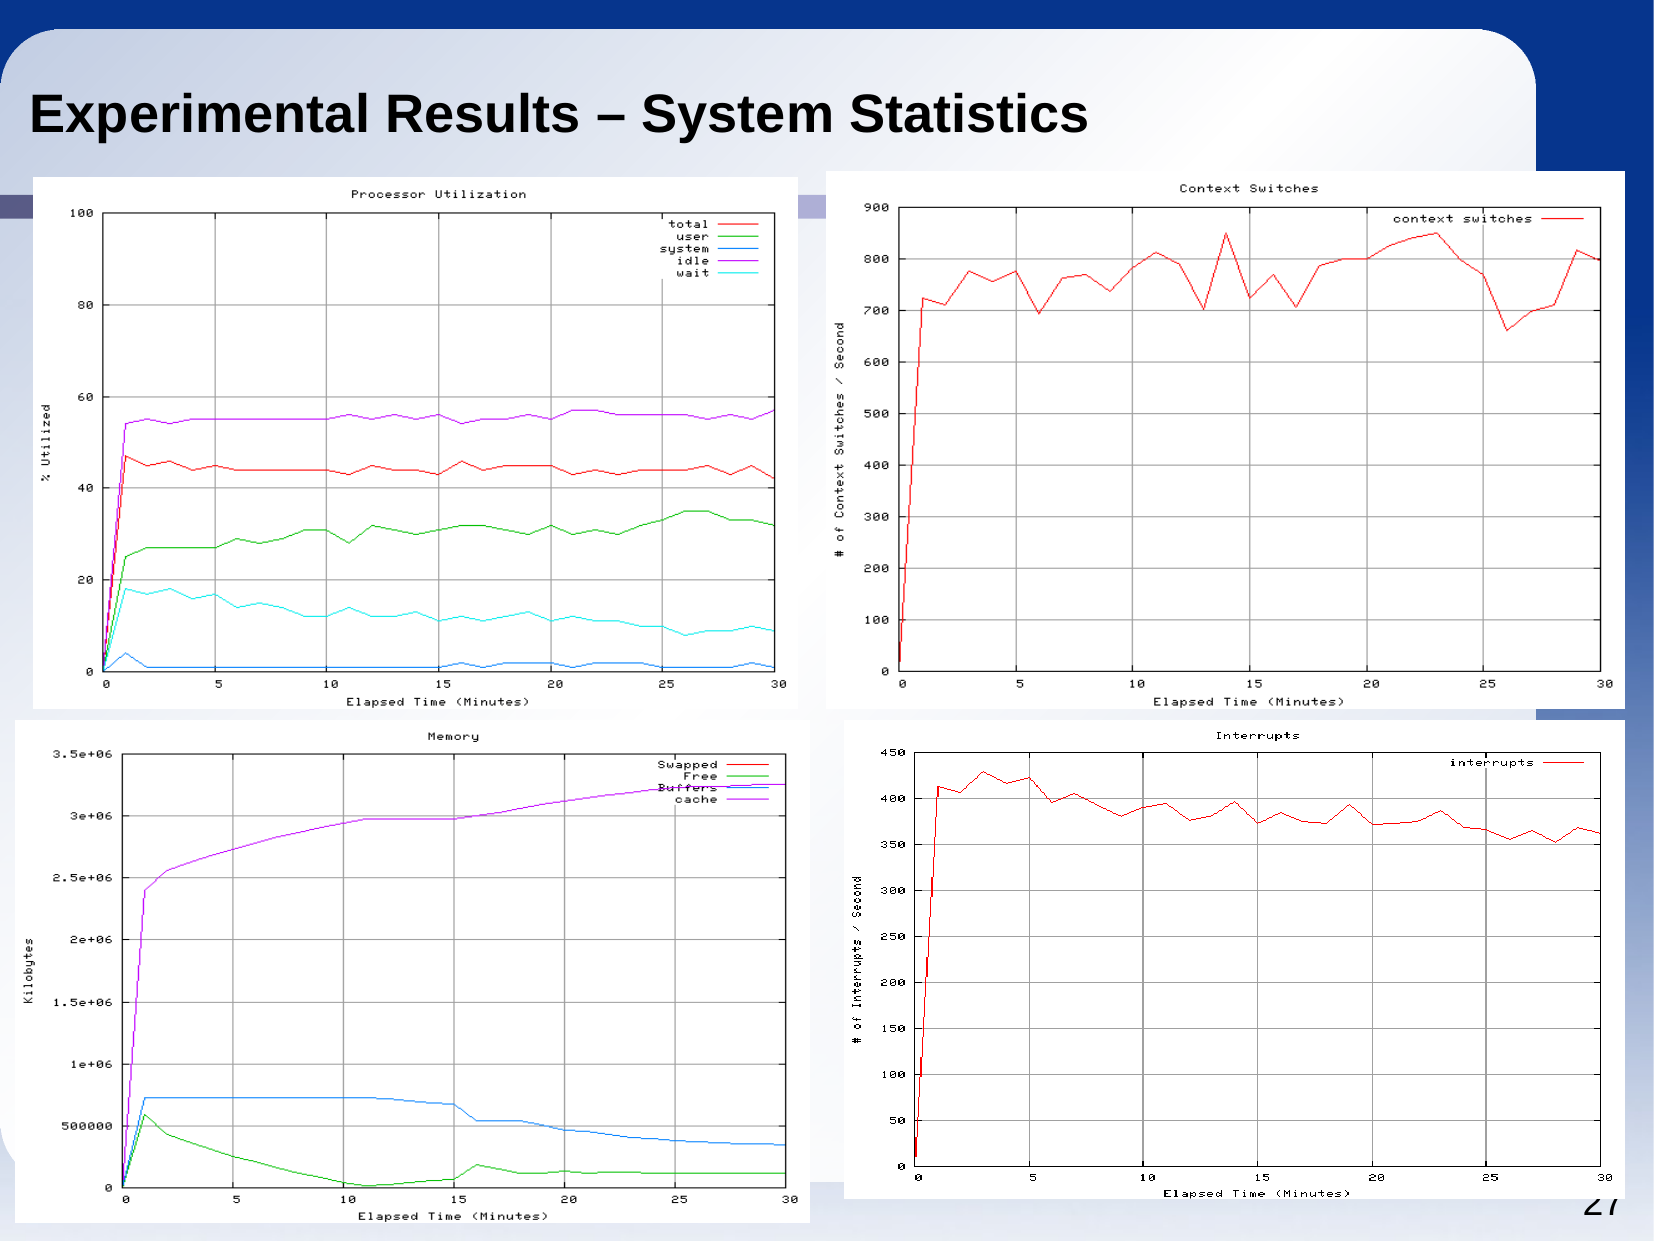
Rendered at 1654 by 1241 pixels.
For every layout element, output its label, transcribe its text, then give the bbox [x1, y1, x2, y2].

picture [0, 0, 1654, 1241]
picture [33, 177, 798, 709]
title Experimental Results – System Statistics [29, 49, 1506, 178]
